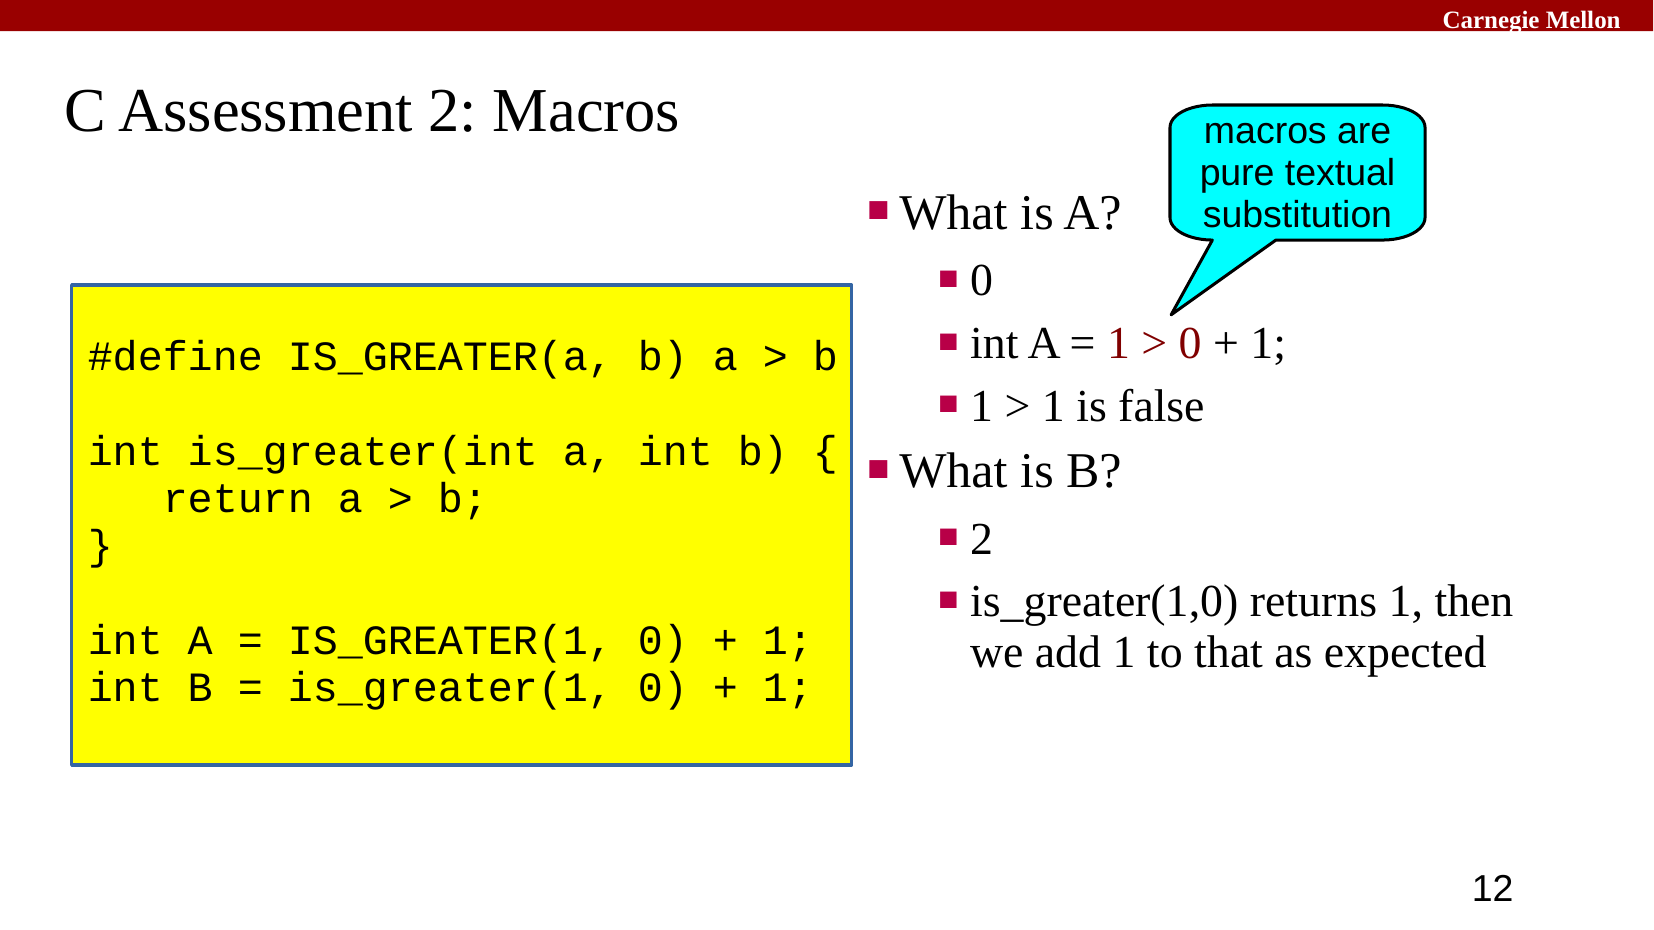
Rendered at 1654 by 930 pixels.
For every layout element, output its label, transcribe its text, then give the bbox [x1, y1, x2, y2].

list What is A? 0 int A = 1 > 0 + 1; 1 > 1 is false What is B? 2 is_greater(1,0) returns 1, then we add 1 to that as expected [851, 184, 1576, 859]
text_box macros are pure textual substitution [1170, 104, 1426, 315]
title C Assessment 2: Macros [64, 58, 871, 163]
text_box #define IS_GREATER(a, b) a > b int is_greater(int a, int b) { return a > b; } int A = IS_GREATER(1, 0) + 1; int B = is_greater(1, 0) + 1; [71, 284, 852, 766]
